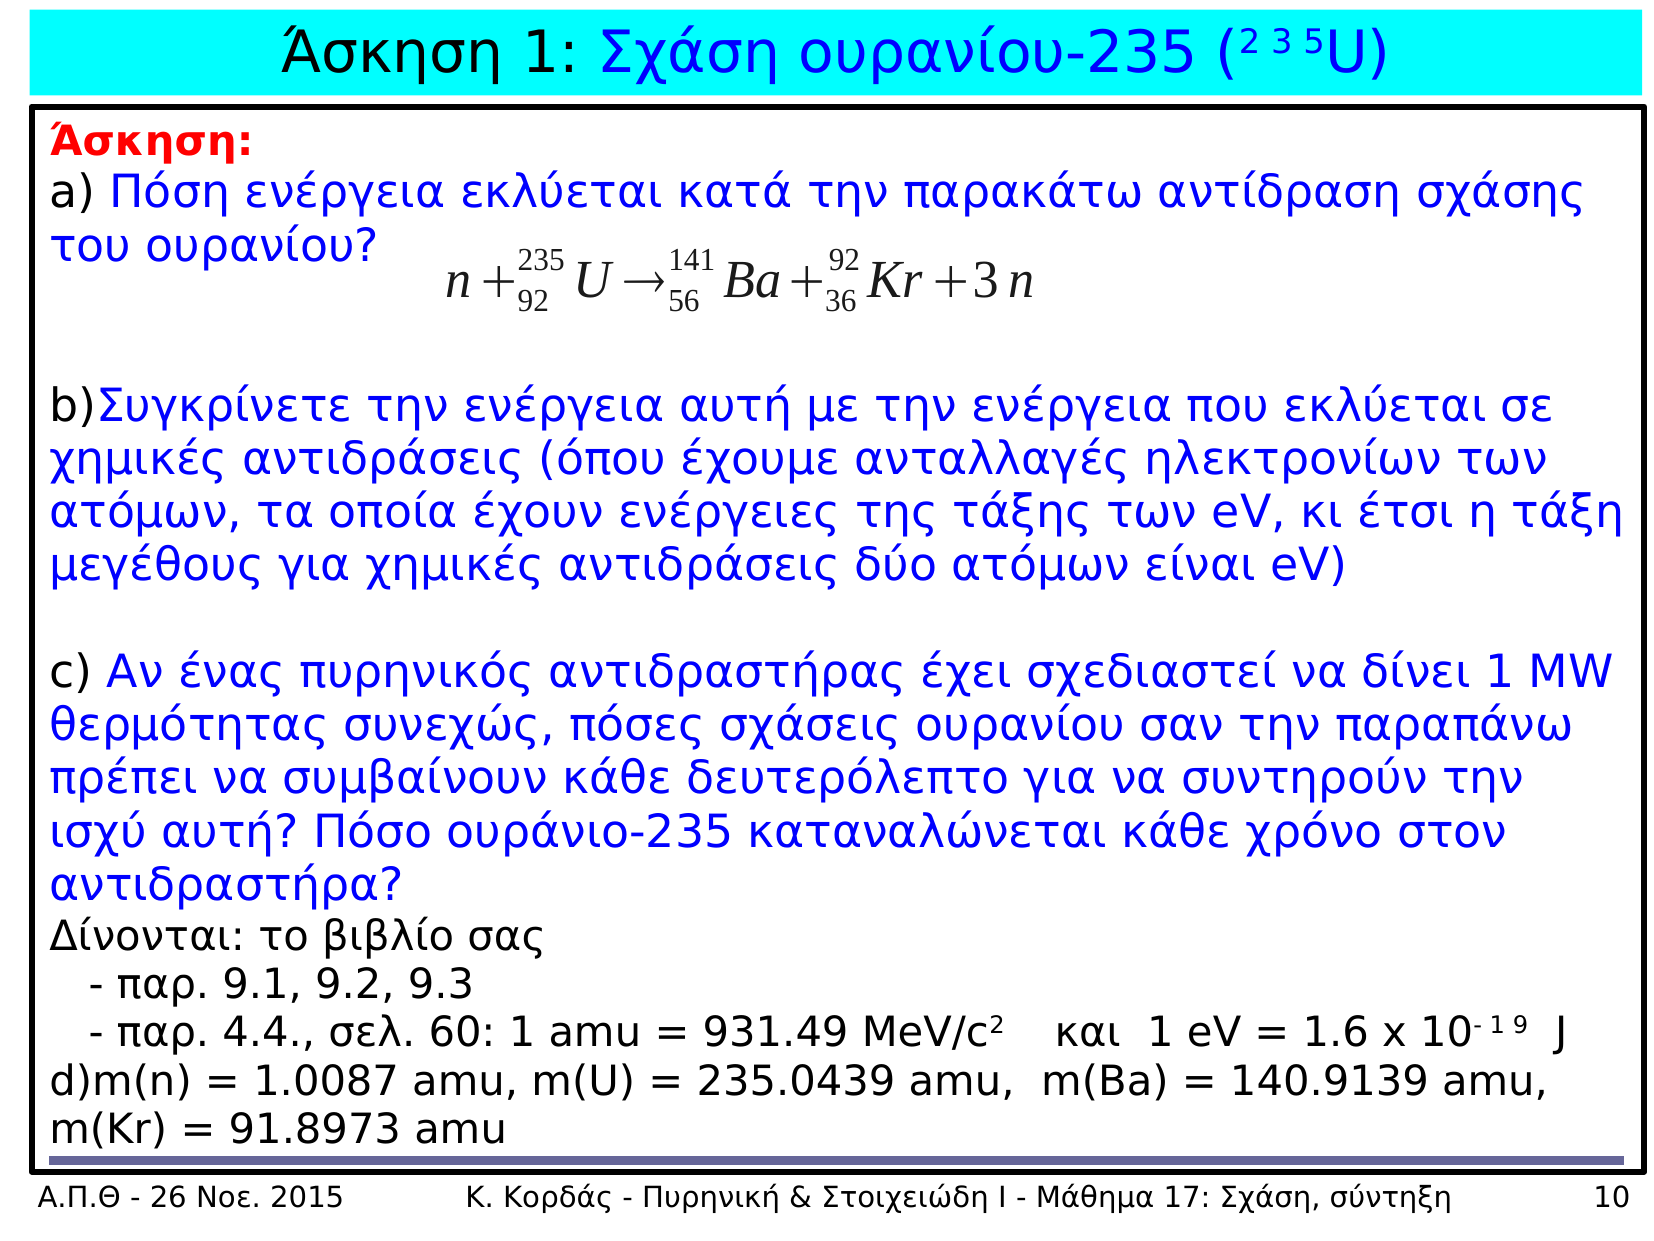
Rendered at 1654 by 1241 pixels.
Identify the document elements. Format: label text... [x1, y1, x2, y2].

title Άσκηση 1: Σχάση ουρανίου-235 (2 3 5U) [29, 9, 1643, 96]
list [1647, 173, 1651, 1136]
chart [429, 240, 1046, 321]
text_box Άσκηση: Πόση ενέργεια εκλύεται κατά την παρακάτω αντίδραση σχάσης του ουρανίου? Συγκρίνετε την ενέργεια αυτή με την ενέργεια που εκλύεται σε χημικές αντιδράσεις (όπου έχουμε ανταλλαγές ηλεκτρονίων των ατόμων, τα οποία έχουν ενέργειες της τάξης των eV, κι έτσι η τάξη μεγέθους για χημικές αντιδράσεις δύο ατόμων είναι eV) Αν ένας πυρηνικός αντιδραστήρας έχει σχεδιαστεί να δίνει 1 MW θερμότητας συνεχώς, πόσες σχάσεις ουρανίου σαν την παραπάνω πρέπει να συμβαίνουν κάθε δευτερόλεπτο για να συντηρούν την ισχύ αυτή? Πόσο ουράνιο-235 καταναλώνεται κάθε χρόνο στον αντιδραστήρα? Δίνονται: το βιβλίο σας - παρ. 9.1, 9.2, 9.3 - παρ. 4.4., σελ. 60: 1 amu = 931.49 MeV/c2 και 1 eV = 1.6 x 10- 1 9 J m(n) = 1.0087 amu, m(U) = 235.0439 amu, m(Ba) = 140.9139 amu, m(Kr) = 91.8973 amu [31, 106, 1645, 1172]
